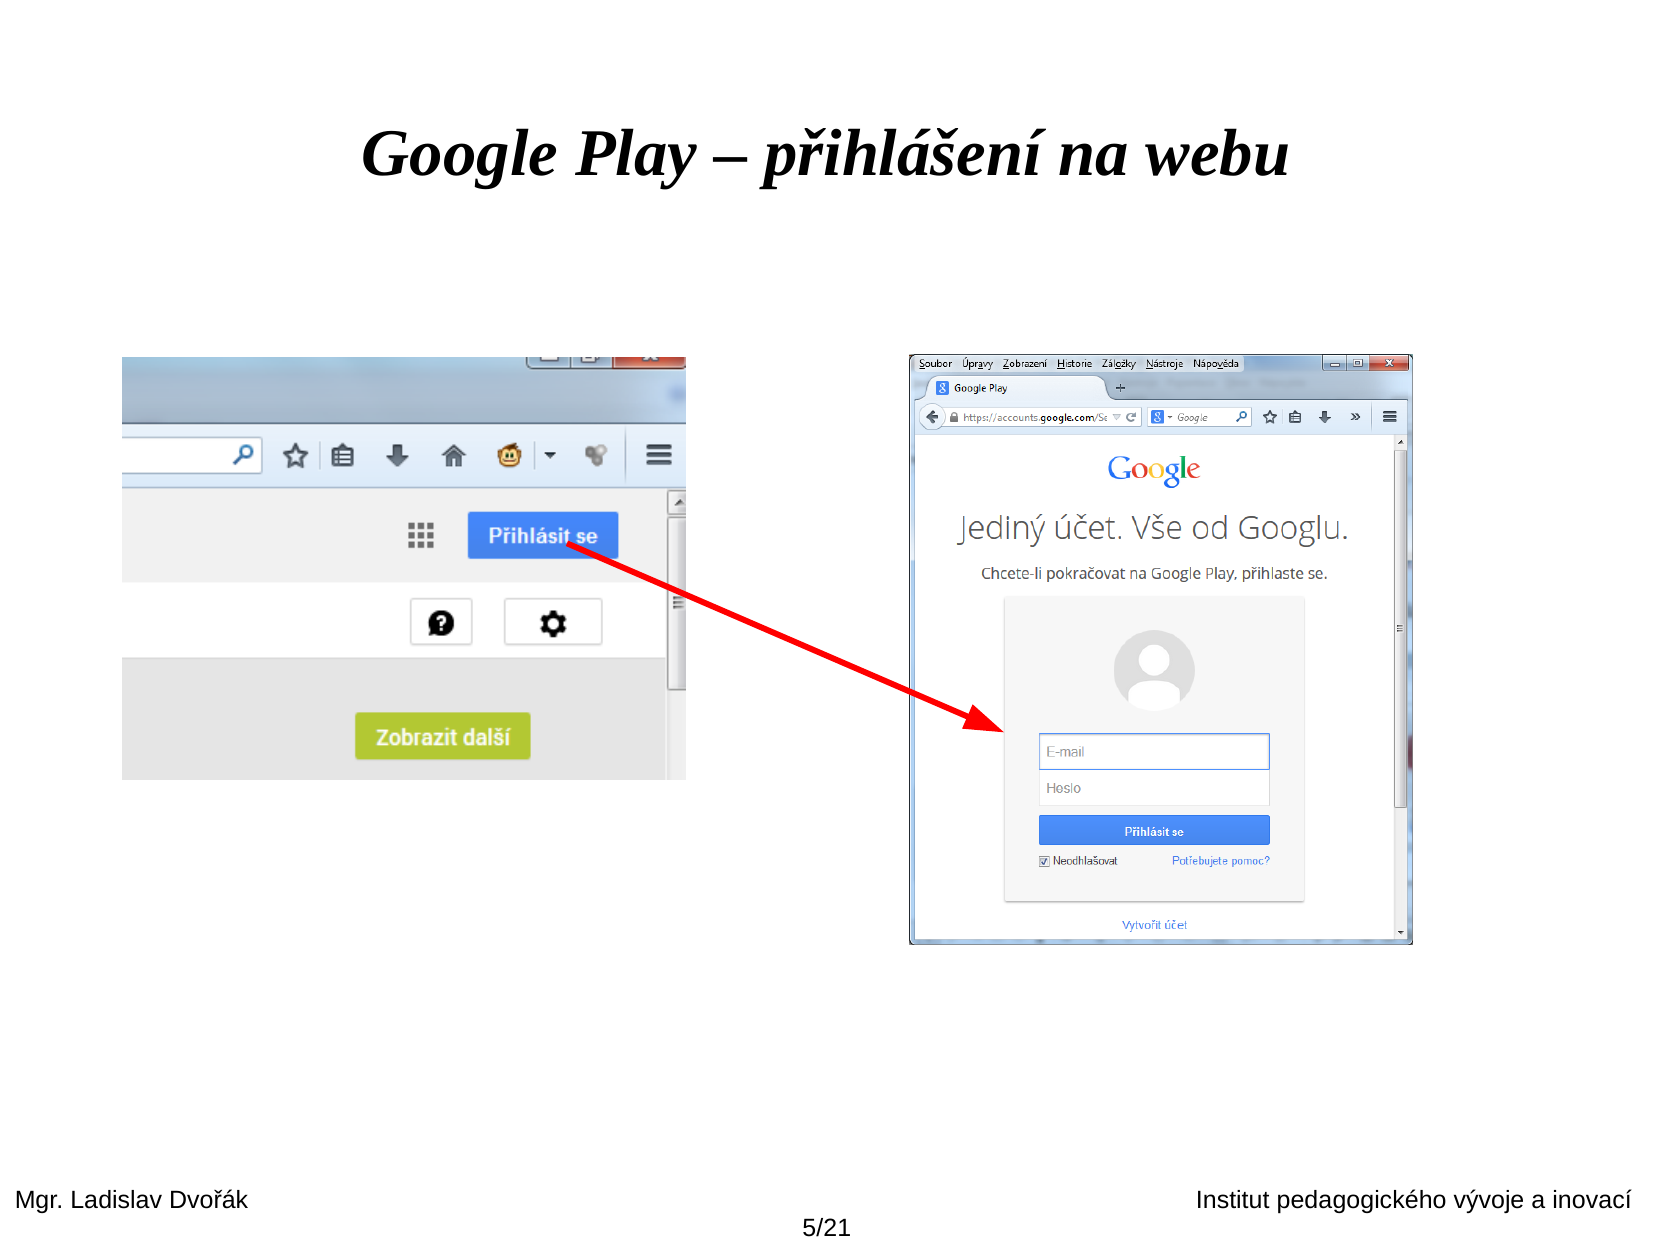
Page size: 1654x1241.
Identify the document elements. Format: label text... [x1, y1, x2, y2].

picture [909, 354, 1413, 945]
title Google Play – přihlášení na webu [82, 49, 1571, 257]
picture [122, 357, 686, 780]
text_box Mgr. Ladislav Dvořák Institut pedagogického vývoje a inovací <číslo>/21 [0, 1177, 1654, 1241]
